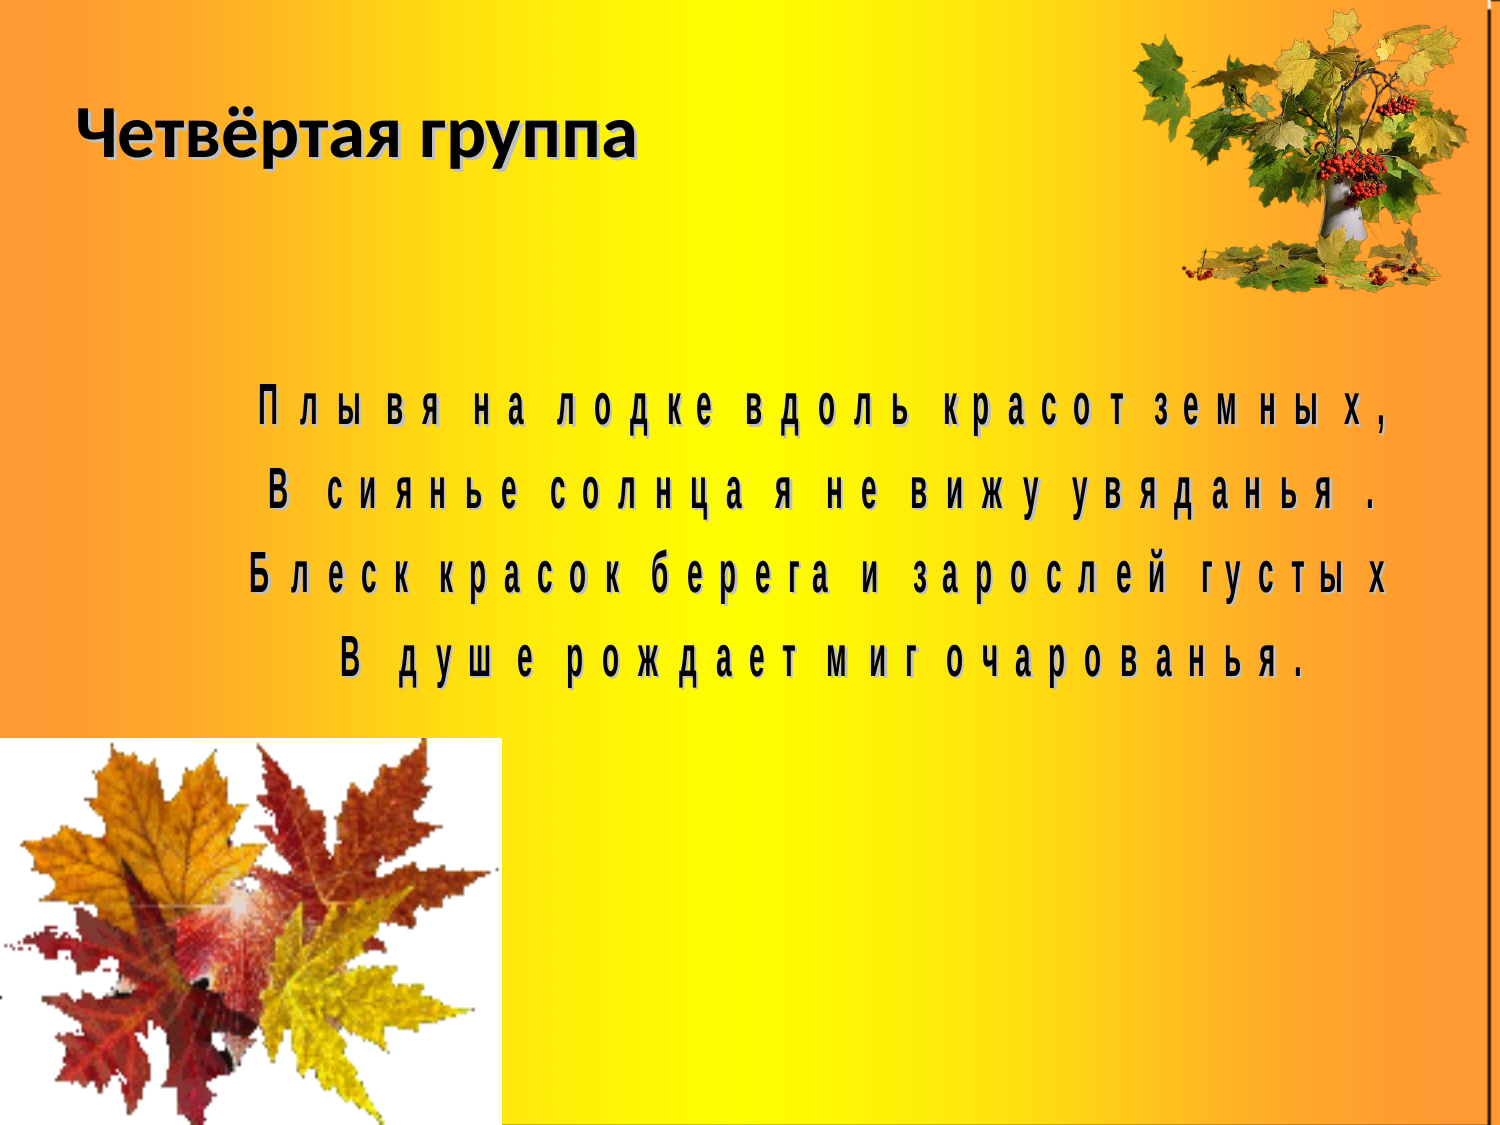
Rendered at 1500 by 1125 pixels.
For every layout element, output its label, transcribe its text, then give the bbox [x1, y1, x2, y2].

title Четвёртая группа [75, 44, 1425, 233]
picture [0, 0, 1500, 1125]
